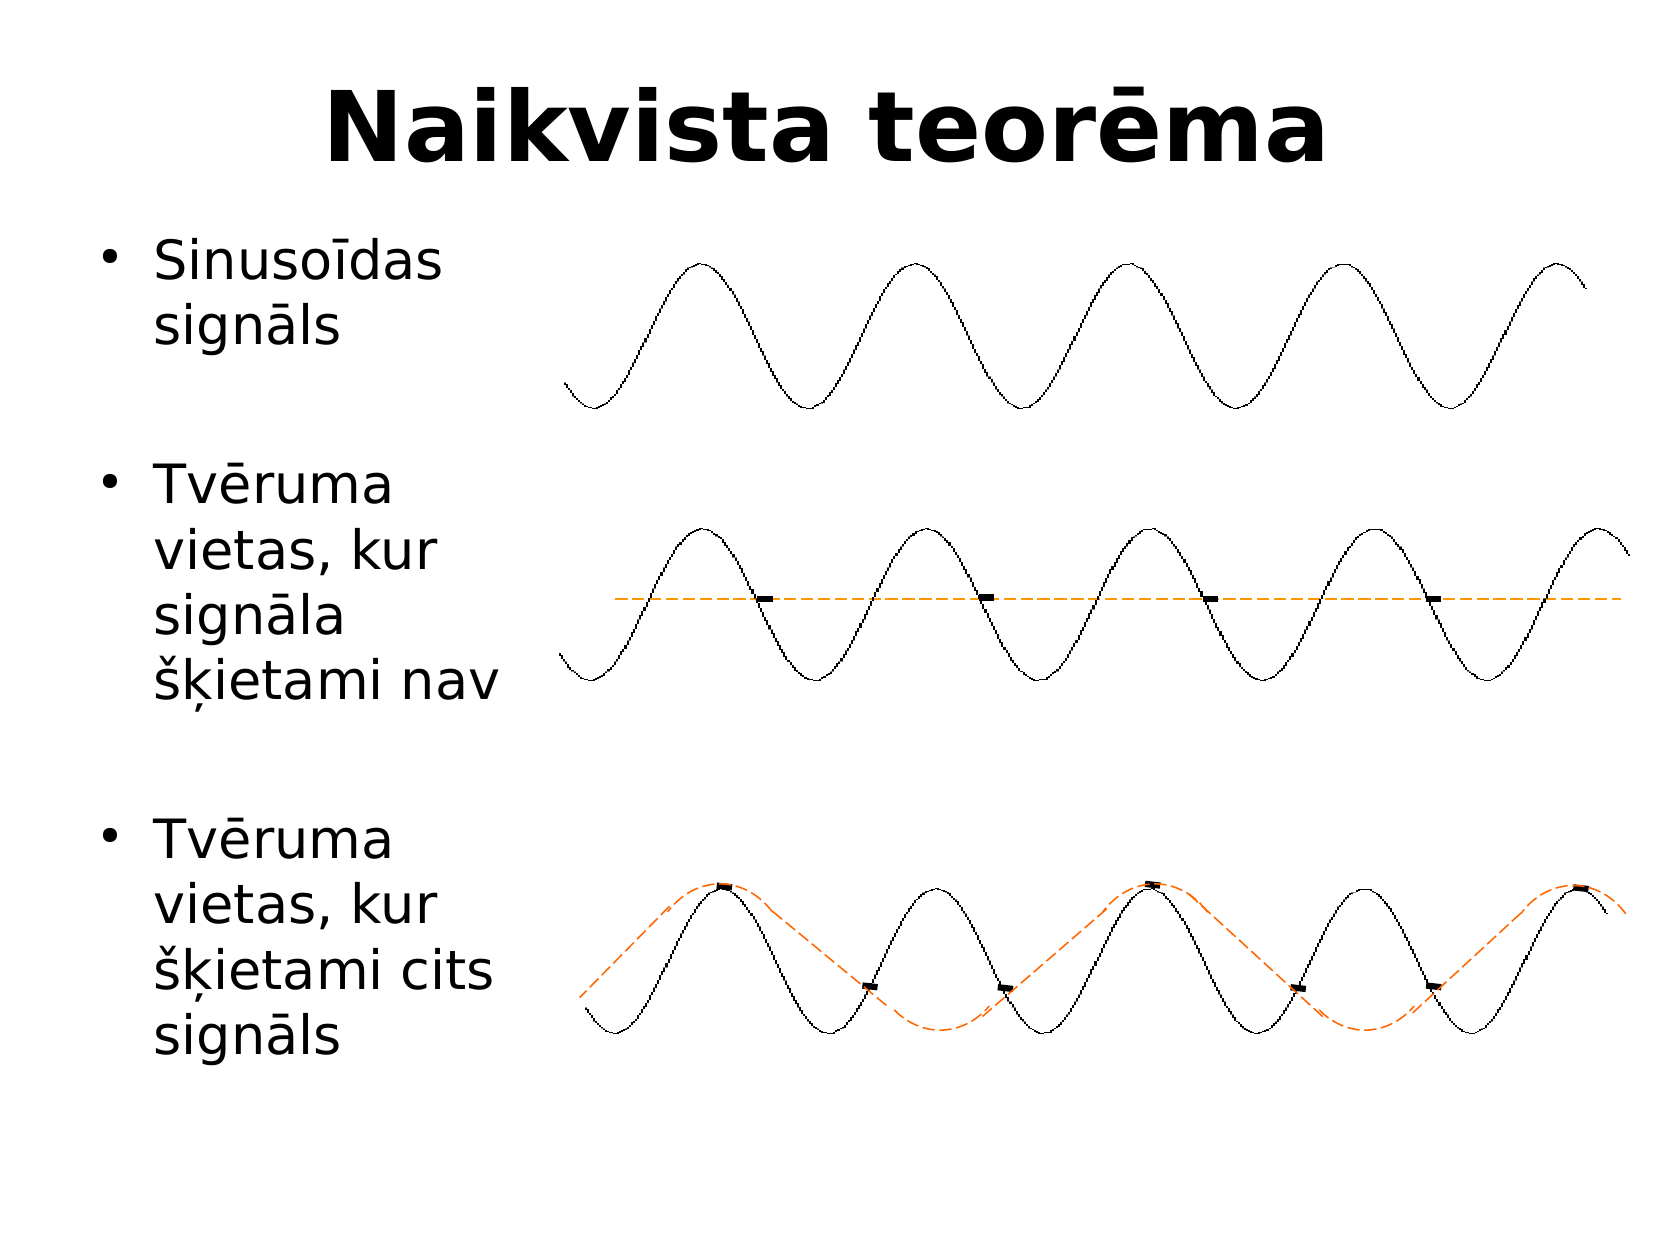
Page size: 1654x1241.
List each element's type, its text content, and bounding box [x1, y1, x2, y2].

picture [591, 887, 1613, 1035]
title Naikvista teorēma [82, 49, 1571, 196]
picture [591, 526, 1635, 682]
list Sinusoīdas signāls Tvēruma vietas, kur signāla šķietami nav Tvēruma vietas, kur šķietami cits signāls [82, 225, 591, 1186]
picture [591, 261, 1592, 410]
